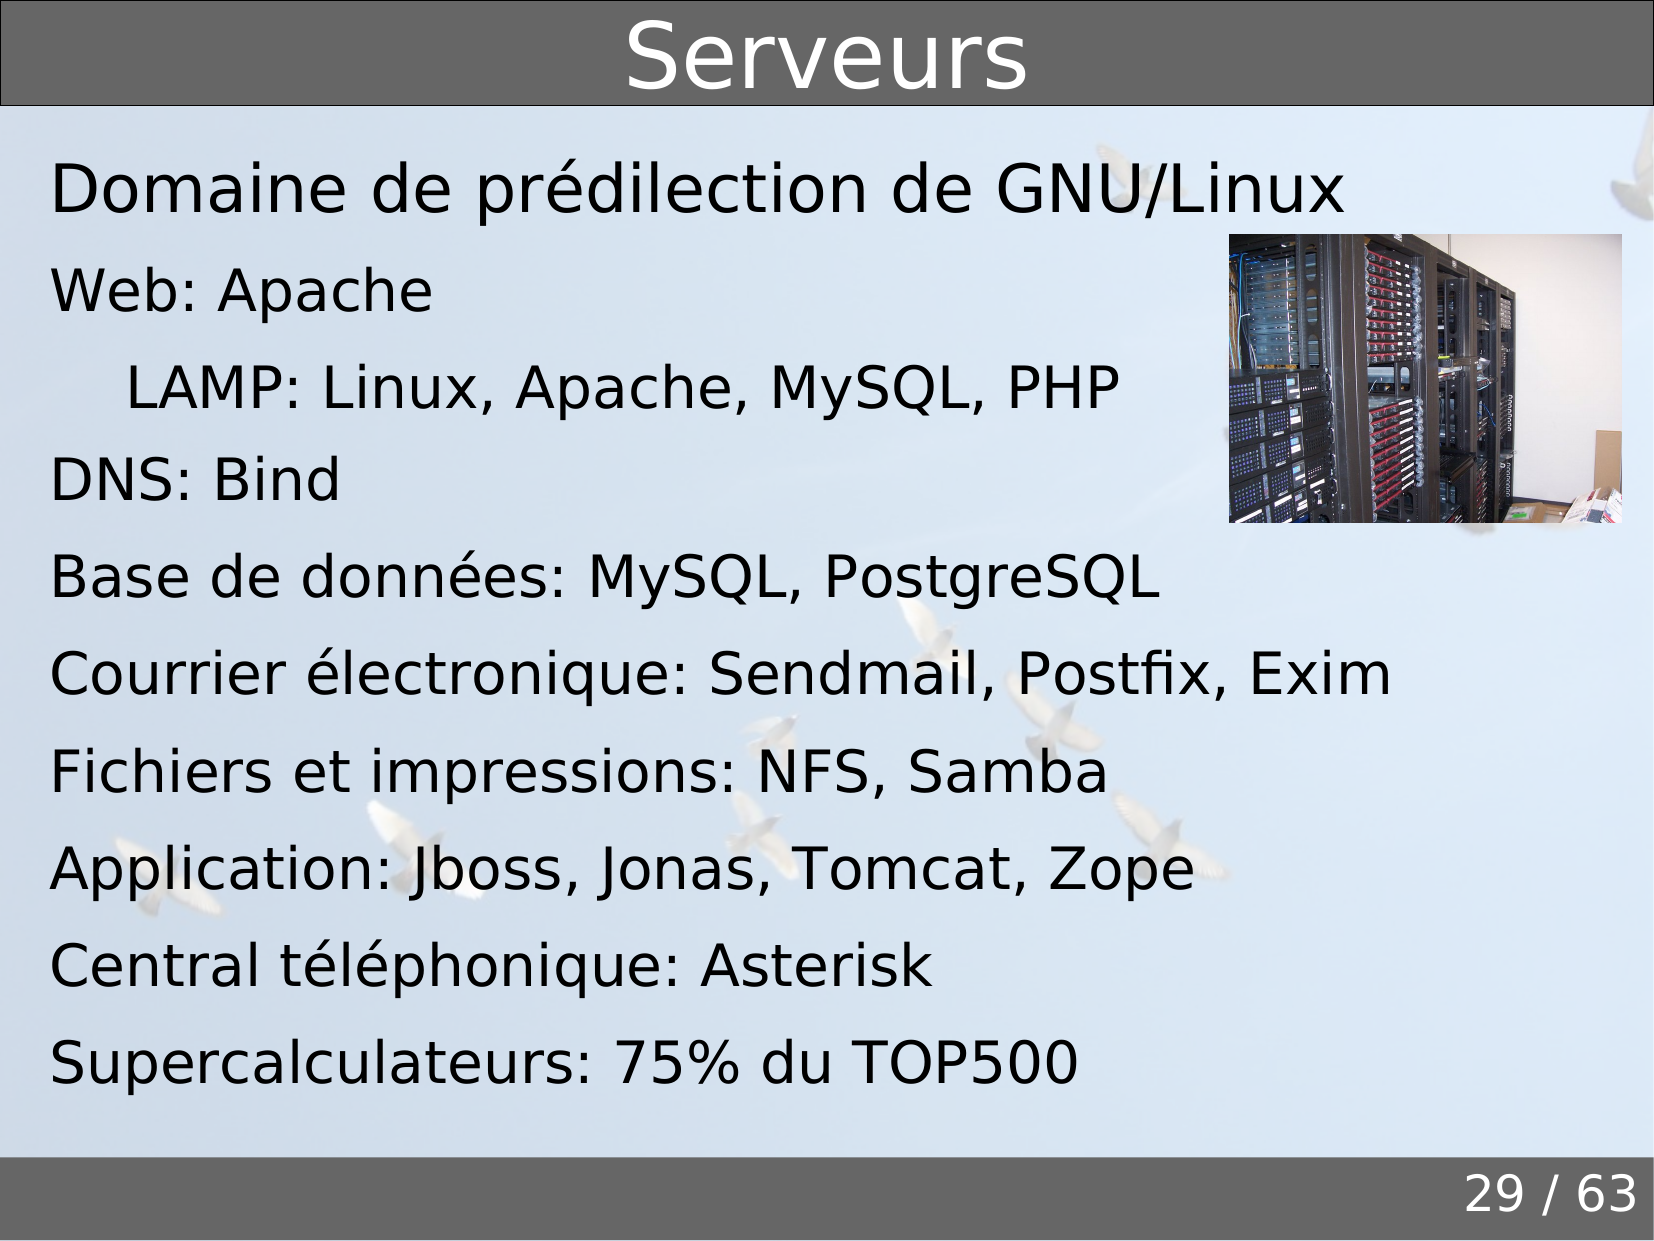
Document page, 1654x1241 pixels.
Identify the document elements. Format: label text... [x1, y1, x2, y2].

list Domaine de prédilection de GNU/Linux Web: Apache LAMP: Linux, Apache, MySQL, PHP DNS: Bind Base de données: MySQL, PostgreSQL Courrier électronique: Sendmail, Postfix, Exim Fichiers et impressions: NFS, Samba Application: Jboss, Jonas, Tomcat, Zope Central téléphonique: Asterisk Supercalculateurs: 75% du TOP500 [31, 150, 1636, 1098]
picture [1229, 234, 1622, 523]
title Serveurs [0, 3, 1654, 111]
